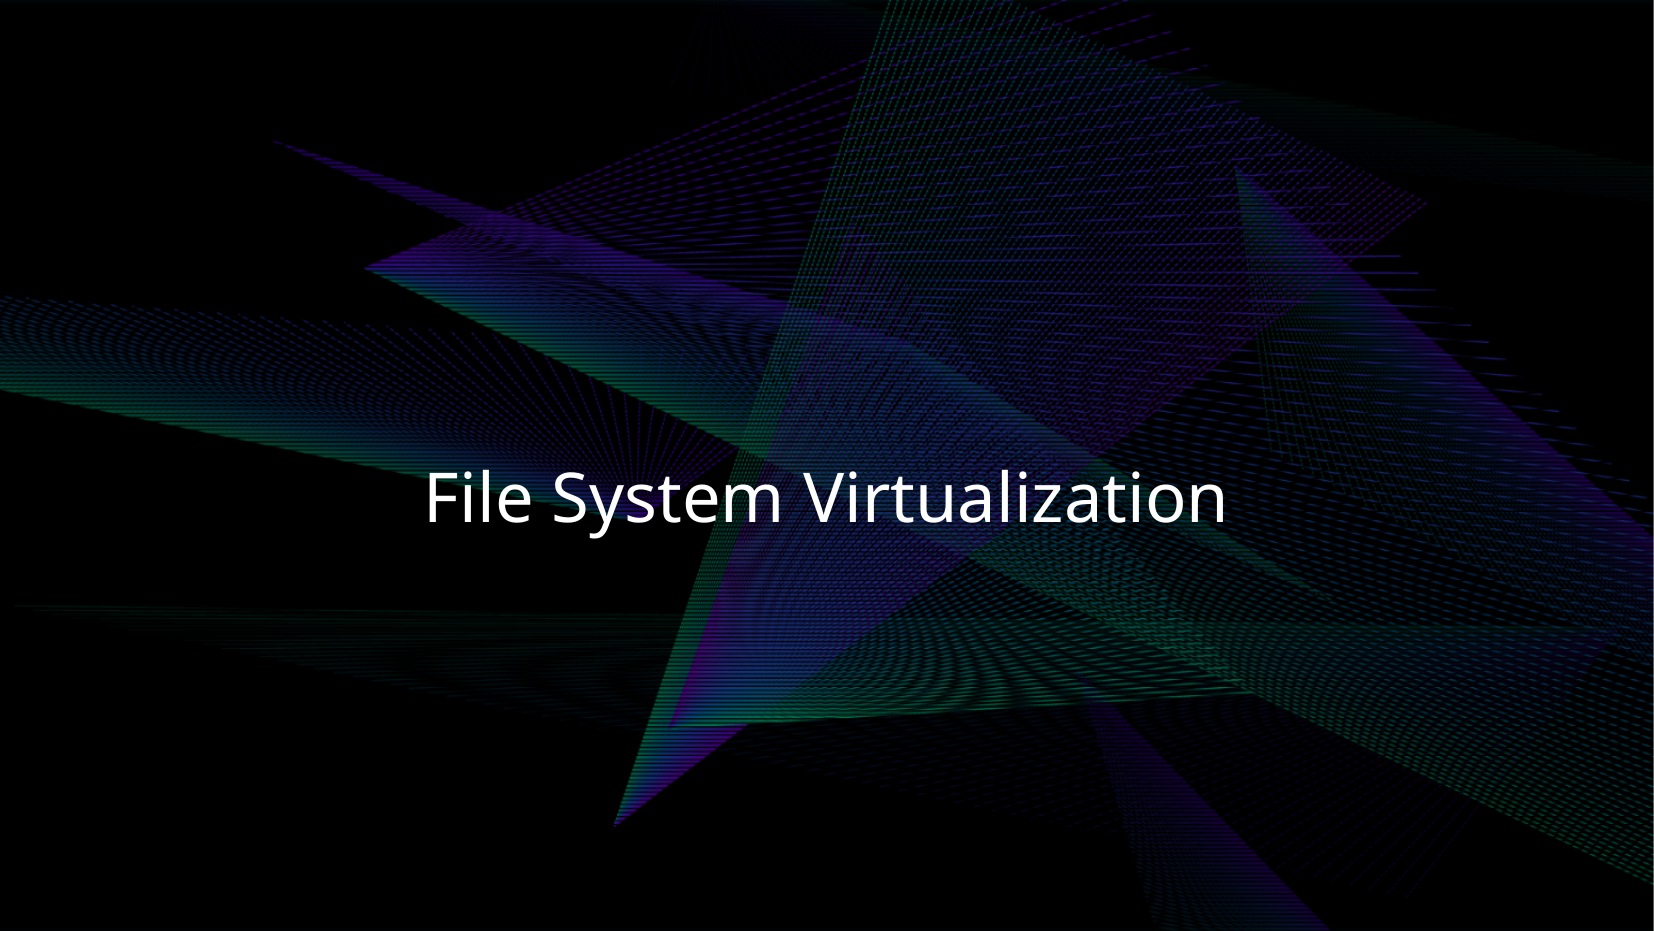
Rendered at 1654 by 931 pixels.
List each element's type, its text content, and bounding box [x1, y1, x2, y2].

picture [0, 0, 1654, 931]
list File System Virtualization [82, 217, 1571, 758]
